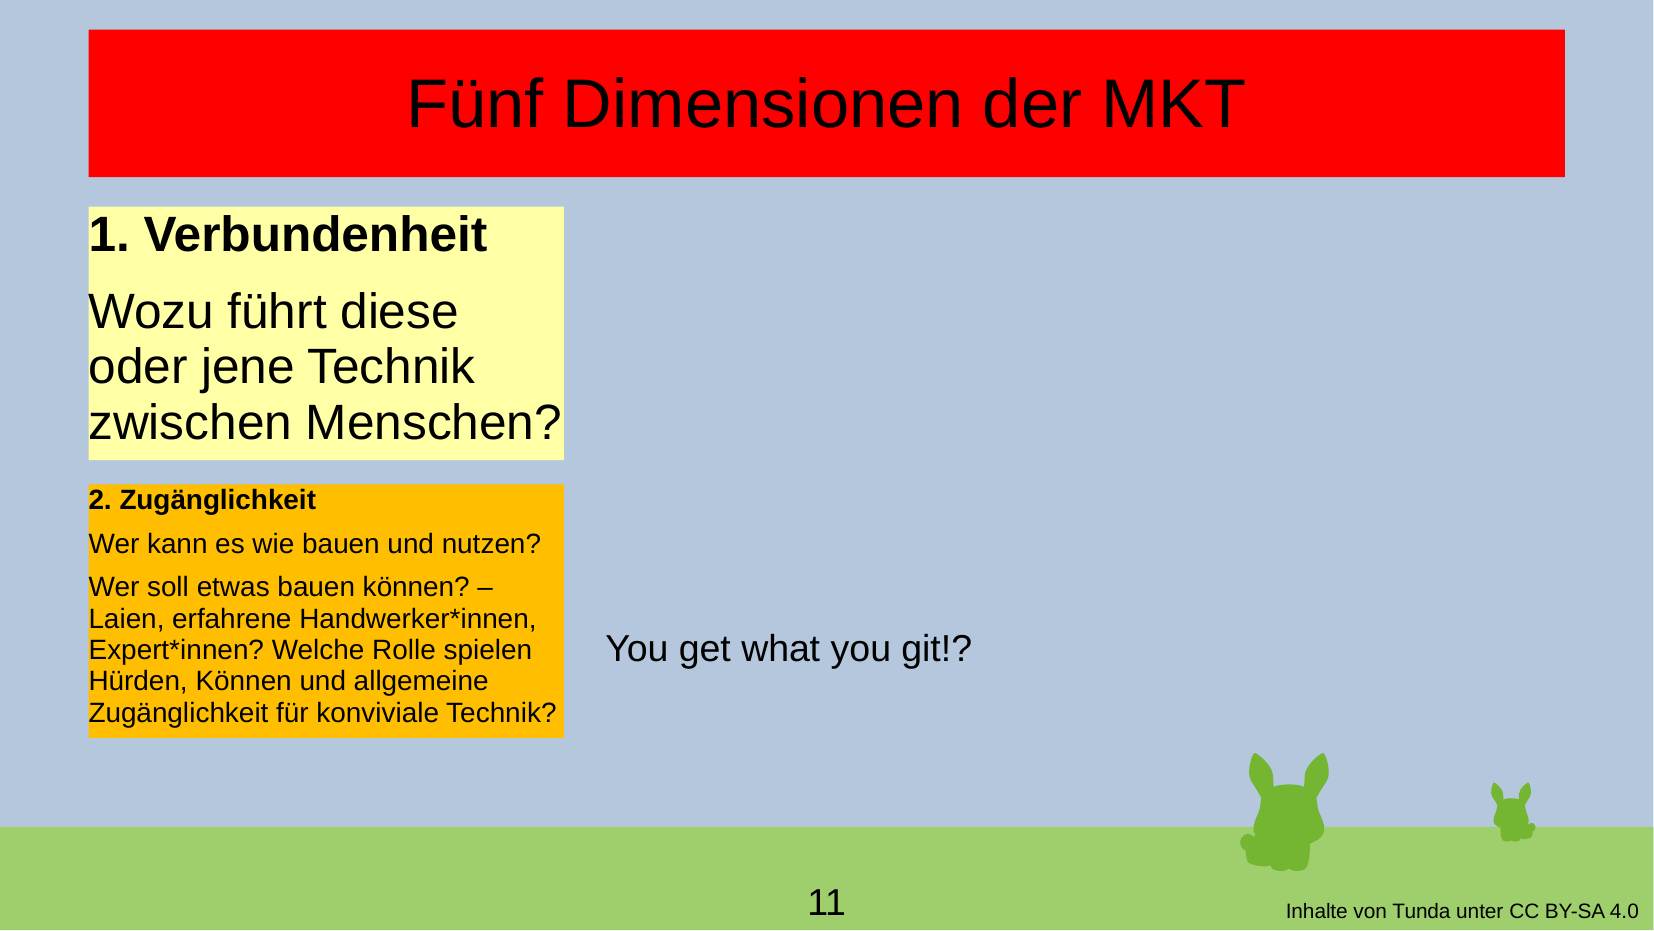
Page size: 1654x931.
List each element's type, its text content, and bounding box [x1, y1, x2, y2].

title Fünf Dimensionen der MKT [88, 29, 1565, 178]
list 2. Zugänglichkeit Wer kann es wie bauen und nutzen? Wer soll etwas bauen können? – Laien, erfahrene Handwerker*innen, Expert*innen? Welche Rolle spielen Hürden, Können und allgemeine Zugänglichkeit für konviviale Technik? [88, 484, 564, 738]
list 1. Verbundenheit Wozu führt diese oder jene Technik zwischen Menschen? [88, 206, 564, 461]
text_box Inhalte von Tunda unter CC BY-SA 4.0 [944, 856, 1654, 931]
text_box You get what you git!? [590, 620, 1093, 739]
text_box <Foliennummer> [259, 874, 944, 931]
